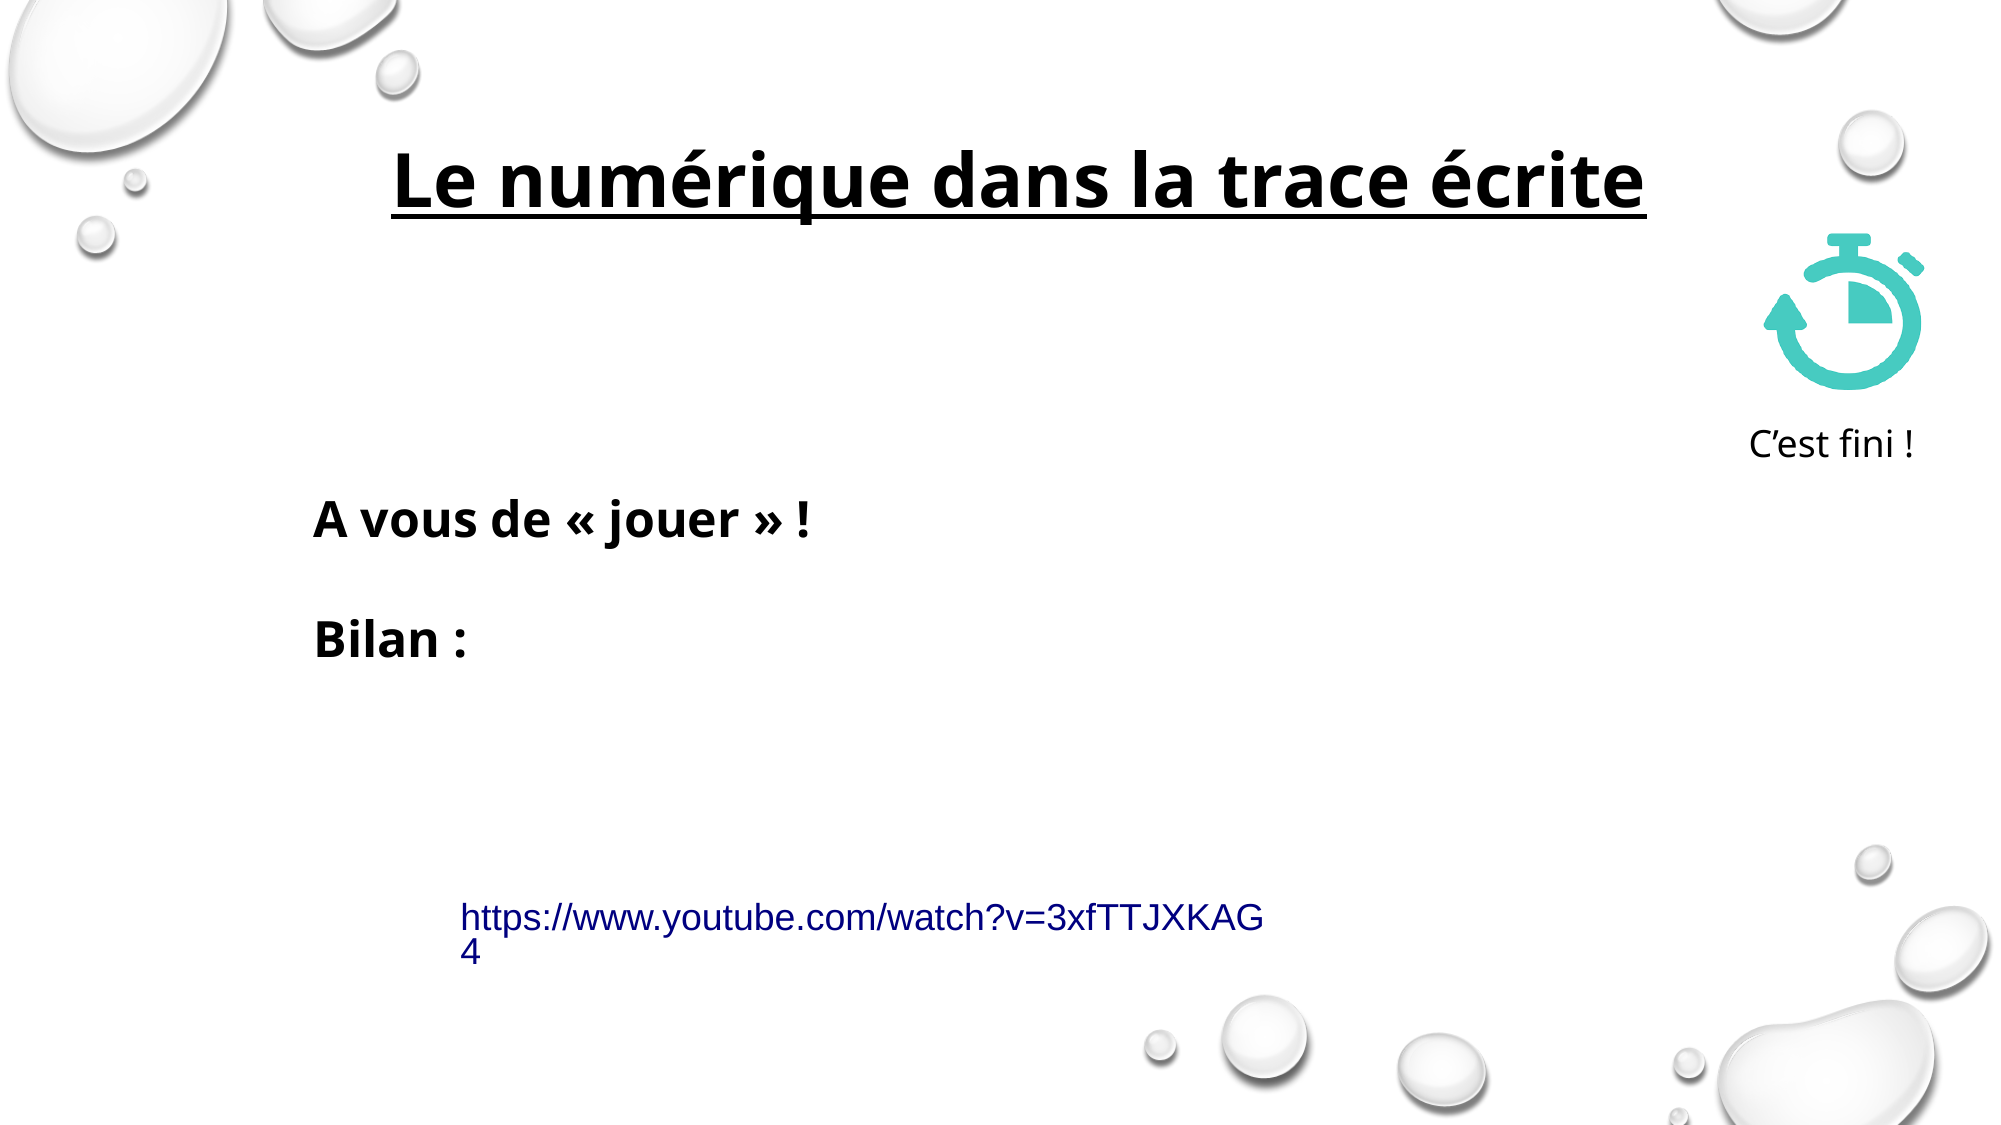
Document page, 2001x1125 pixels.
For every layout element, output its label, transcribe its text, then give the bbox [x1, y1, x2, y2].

text_box https://www.youtube.com/watch?v=3xfTTJXKAG4 [445, 888, 1298, 946]
text_box A vous de « jouer » ! Bilan : [298, 480, 827, 676]
text_box C’est fini ! [1733, 412, 1930, 473]
picture [0, 0, 2000, 1125]
text_box Le numérique dans la trace écrite [376, 125, 1682, 231]
